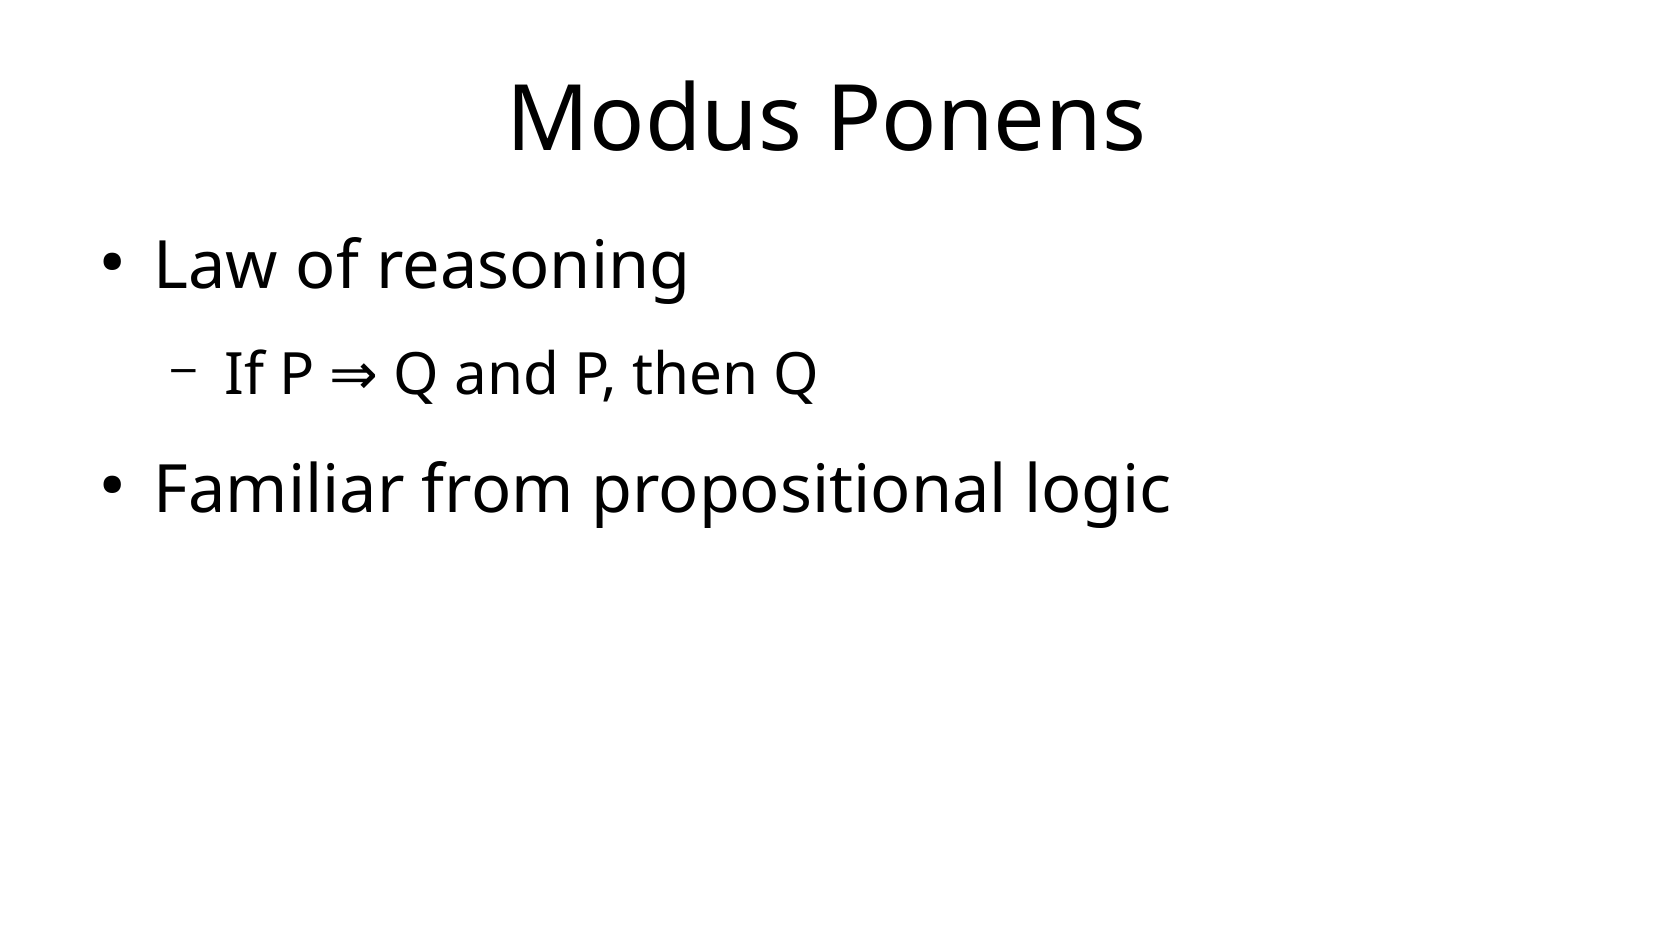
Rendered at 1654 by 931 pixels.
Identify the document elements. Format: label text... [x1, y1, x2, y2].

list Law of reasoning If P ⇒ Q and P, then Q Familiar from propositional logic [82, 217, 1571, 758]
title Modus Ponens [82, 37, 1571, 193]
